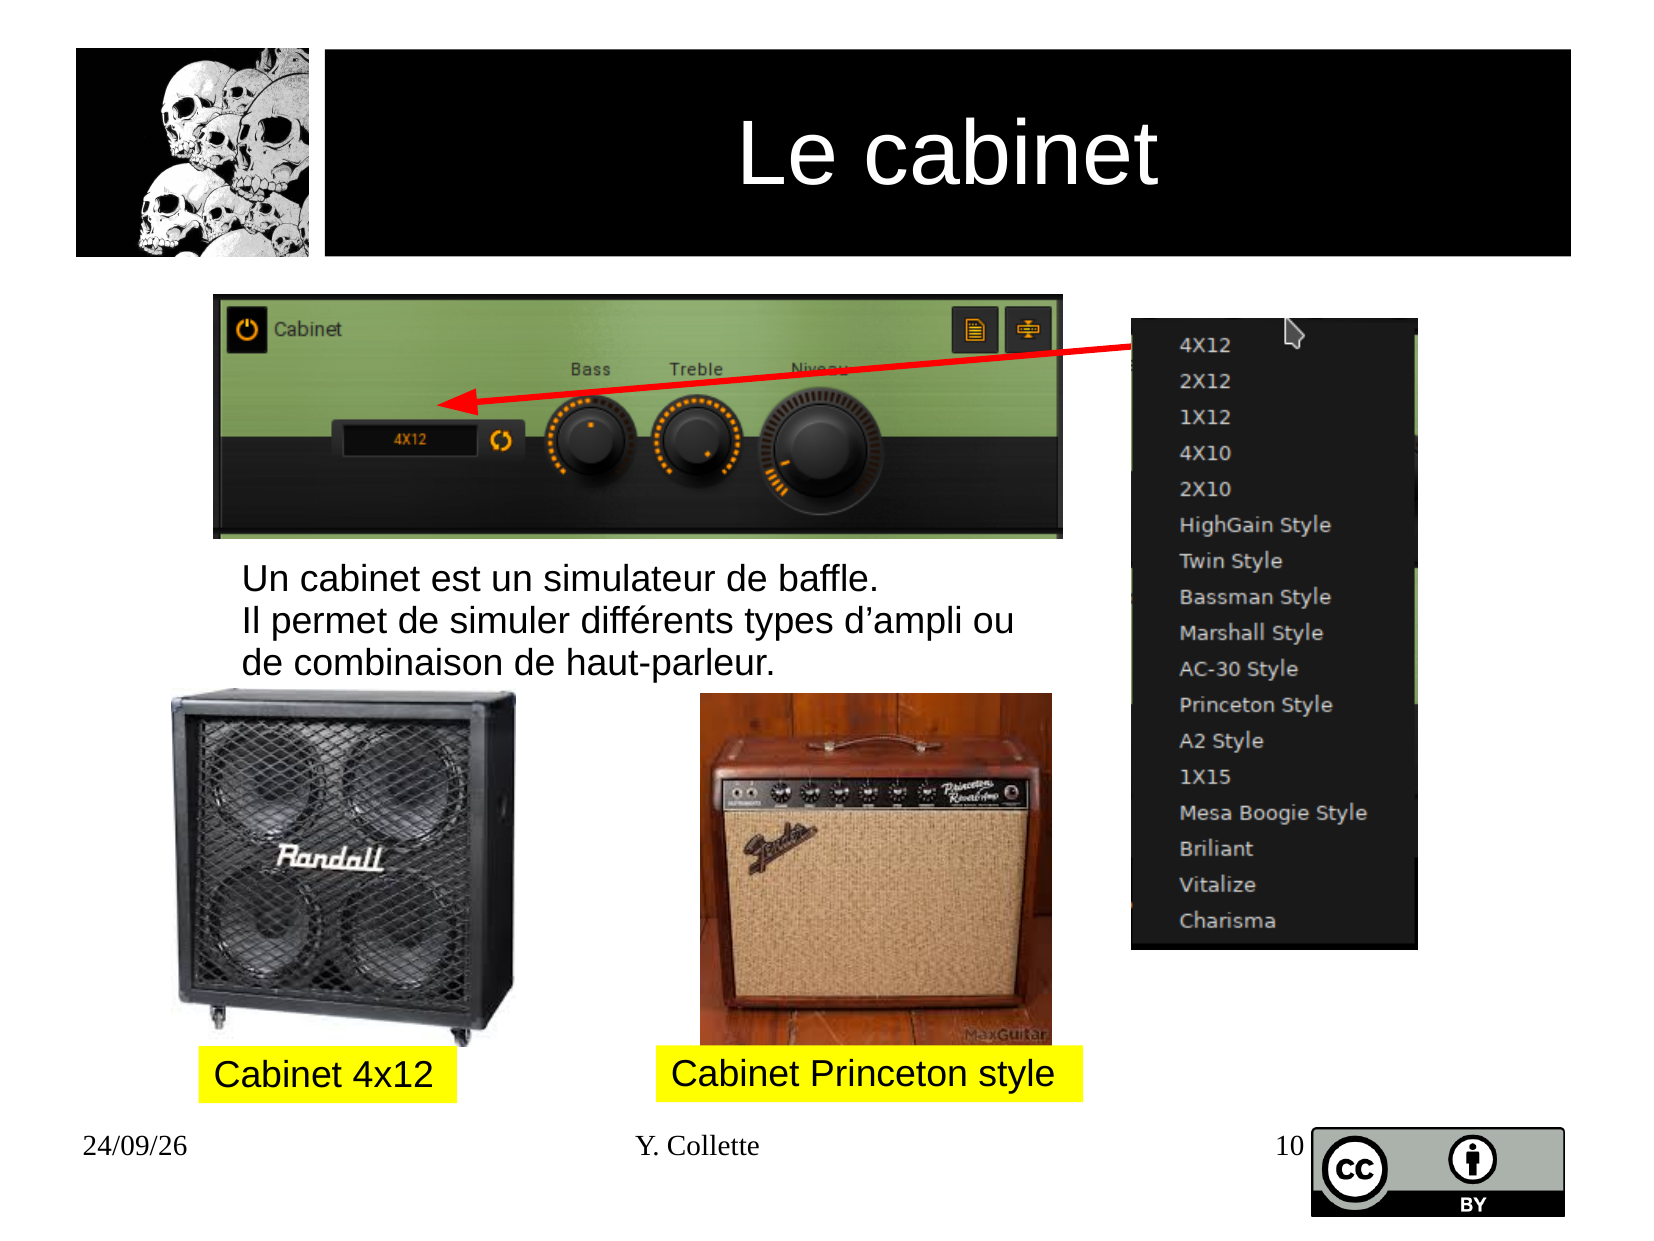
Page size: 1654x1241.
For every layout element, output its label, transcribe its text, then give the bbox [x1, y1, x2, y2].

text_box Cabinet Princeton style [656, 1045, 1084, 1103]
text_box Cabinet 4x12 [198, 1046, 457, 1104]
picture [76, 48, 309, 257]
picture [1131, 318, 1418, 950]
picture [700, 693, 1052, 1045]
text_box Un cabinet est un simulateur de baffle. Il permet de simuler différents types d’ampli ou de combinaison de haut-parleur. [226, 550, 1052, 692]
picture [171, 688, 516, 1047]
title Le cabinet [324, 49, 1571, 257]
picture [1311, 1127, 1565, 1217]
picture [213, 294, 1063, 539]
